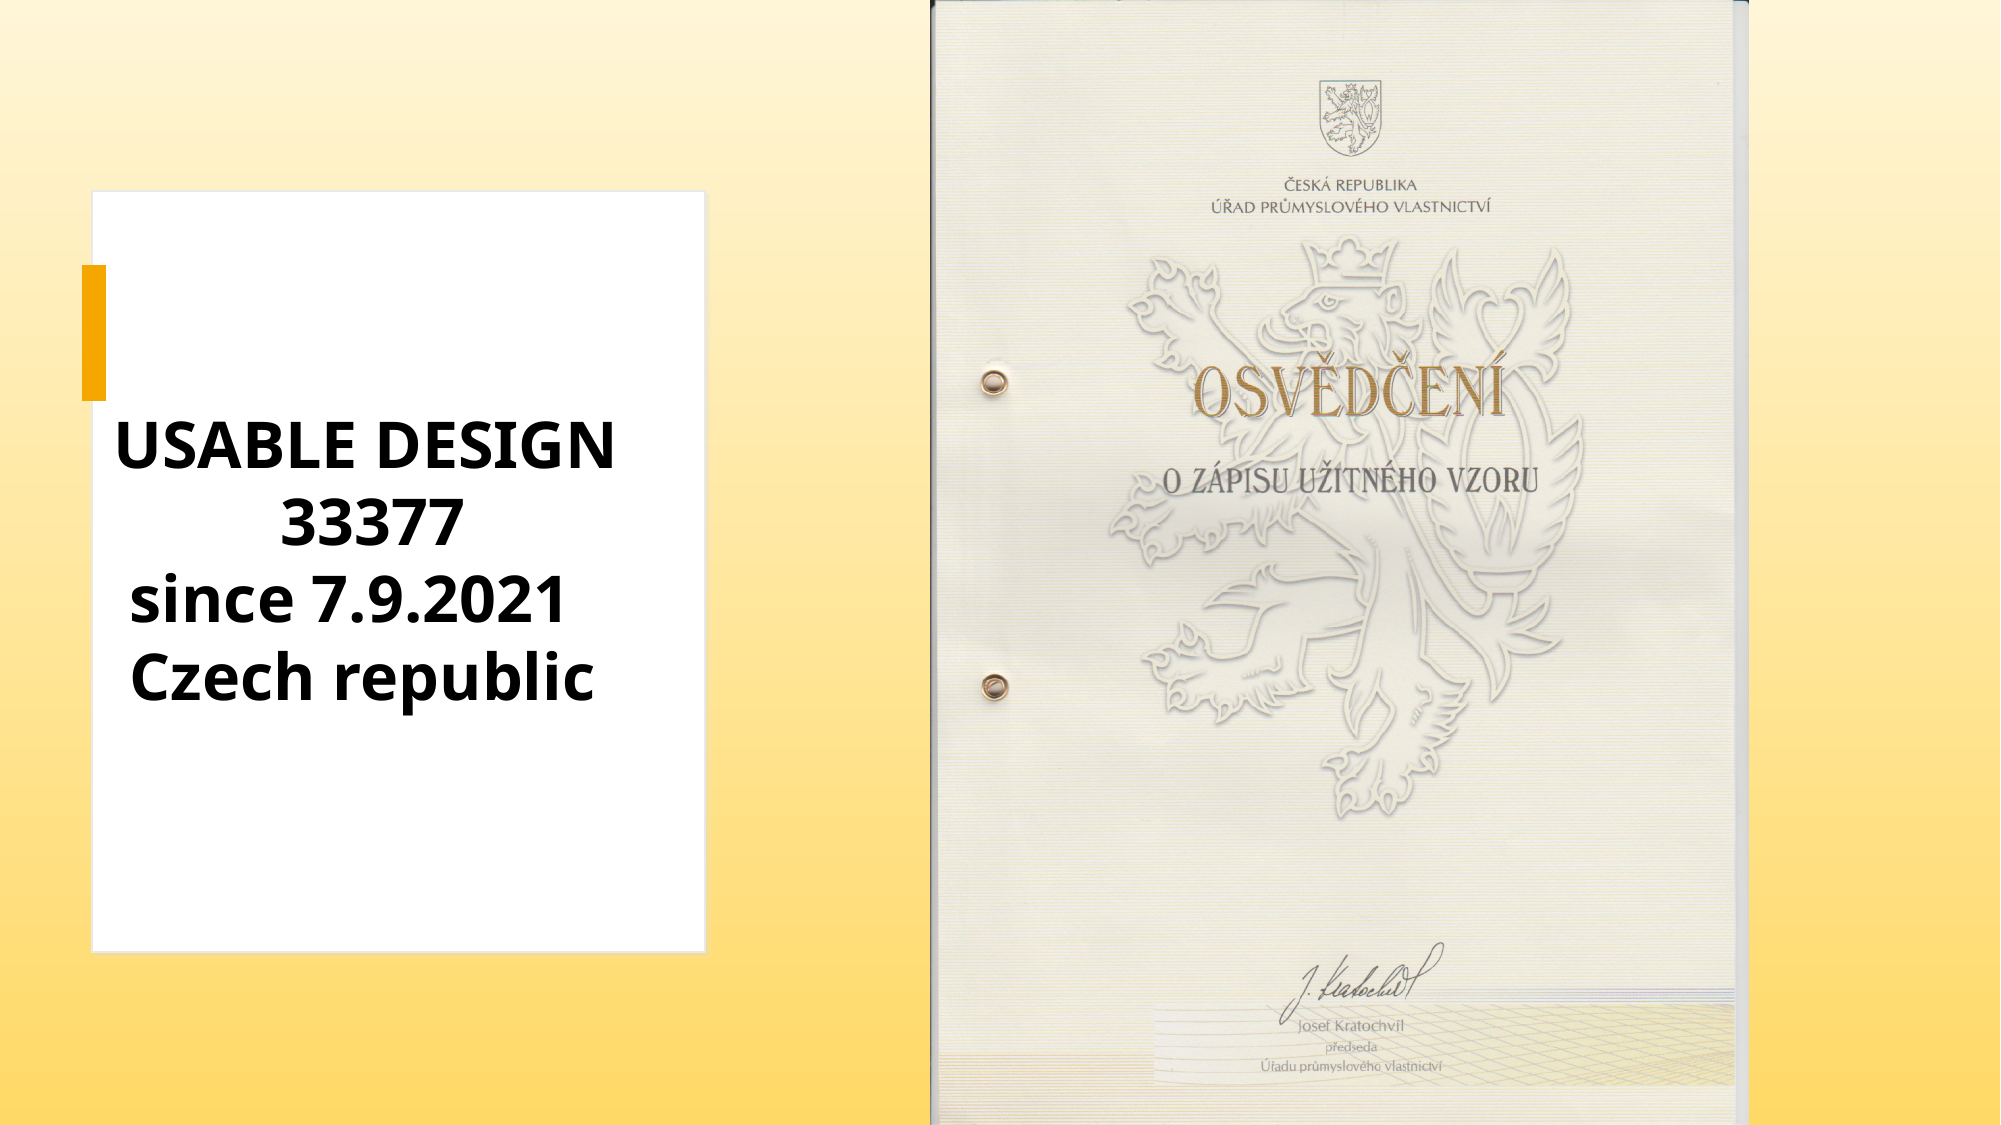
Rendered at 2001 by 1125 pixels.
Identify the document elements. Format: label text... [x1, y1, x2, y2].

picture [930, 0, 1749, 1125]
title USABLE DESIGN 33377 since 7.9.2021 Czech republic [81, 396, 720, 729]
